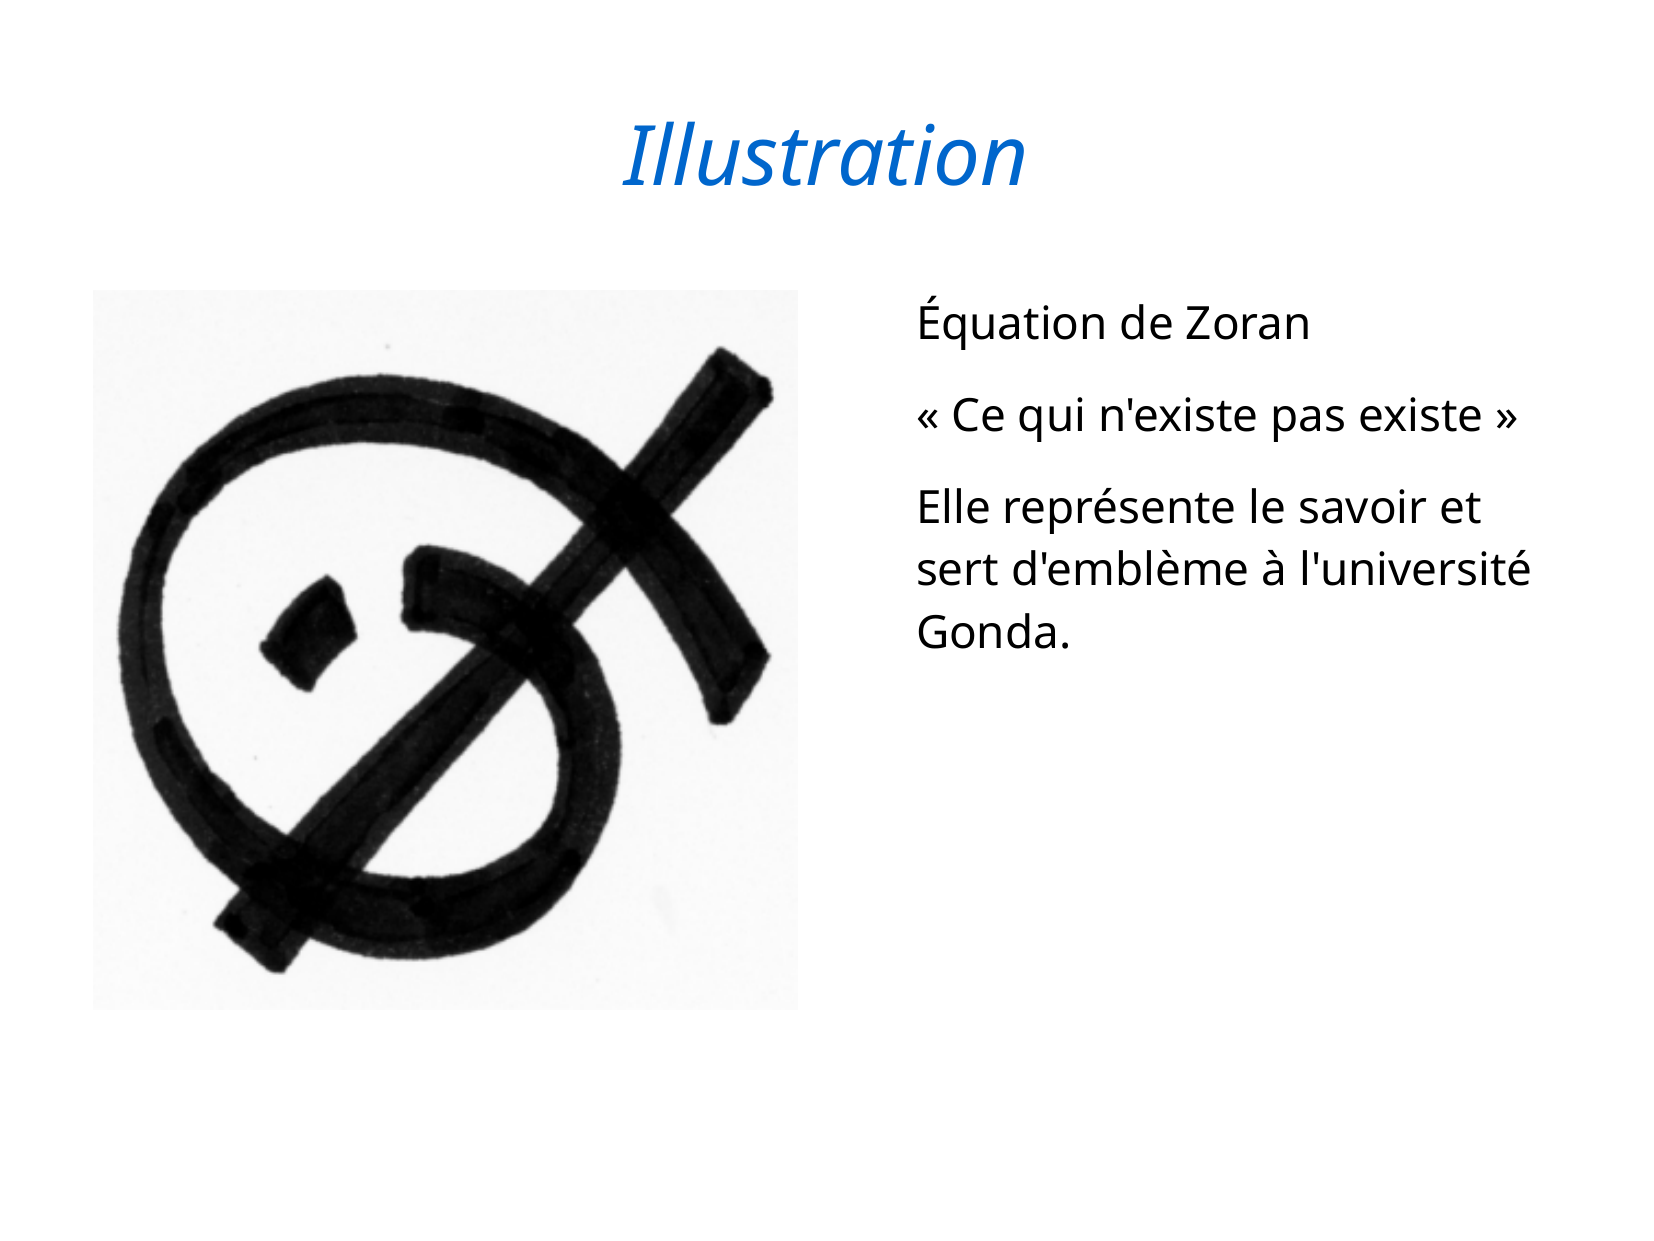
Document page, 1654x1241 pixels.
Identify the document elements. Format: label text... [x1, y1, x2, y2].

picture [93, 290, 798, 1010]
list Équation de Zoran « Ce qui n'existe pas existe » Elle représente le savoir et sert d'emblème à l'université Gonda. [845, 290, 1572, 1010]
title Illustration [82, 49, 1571, 257]
